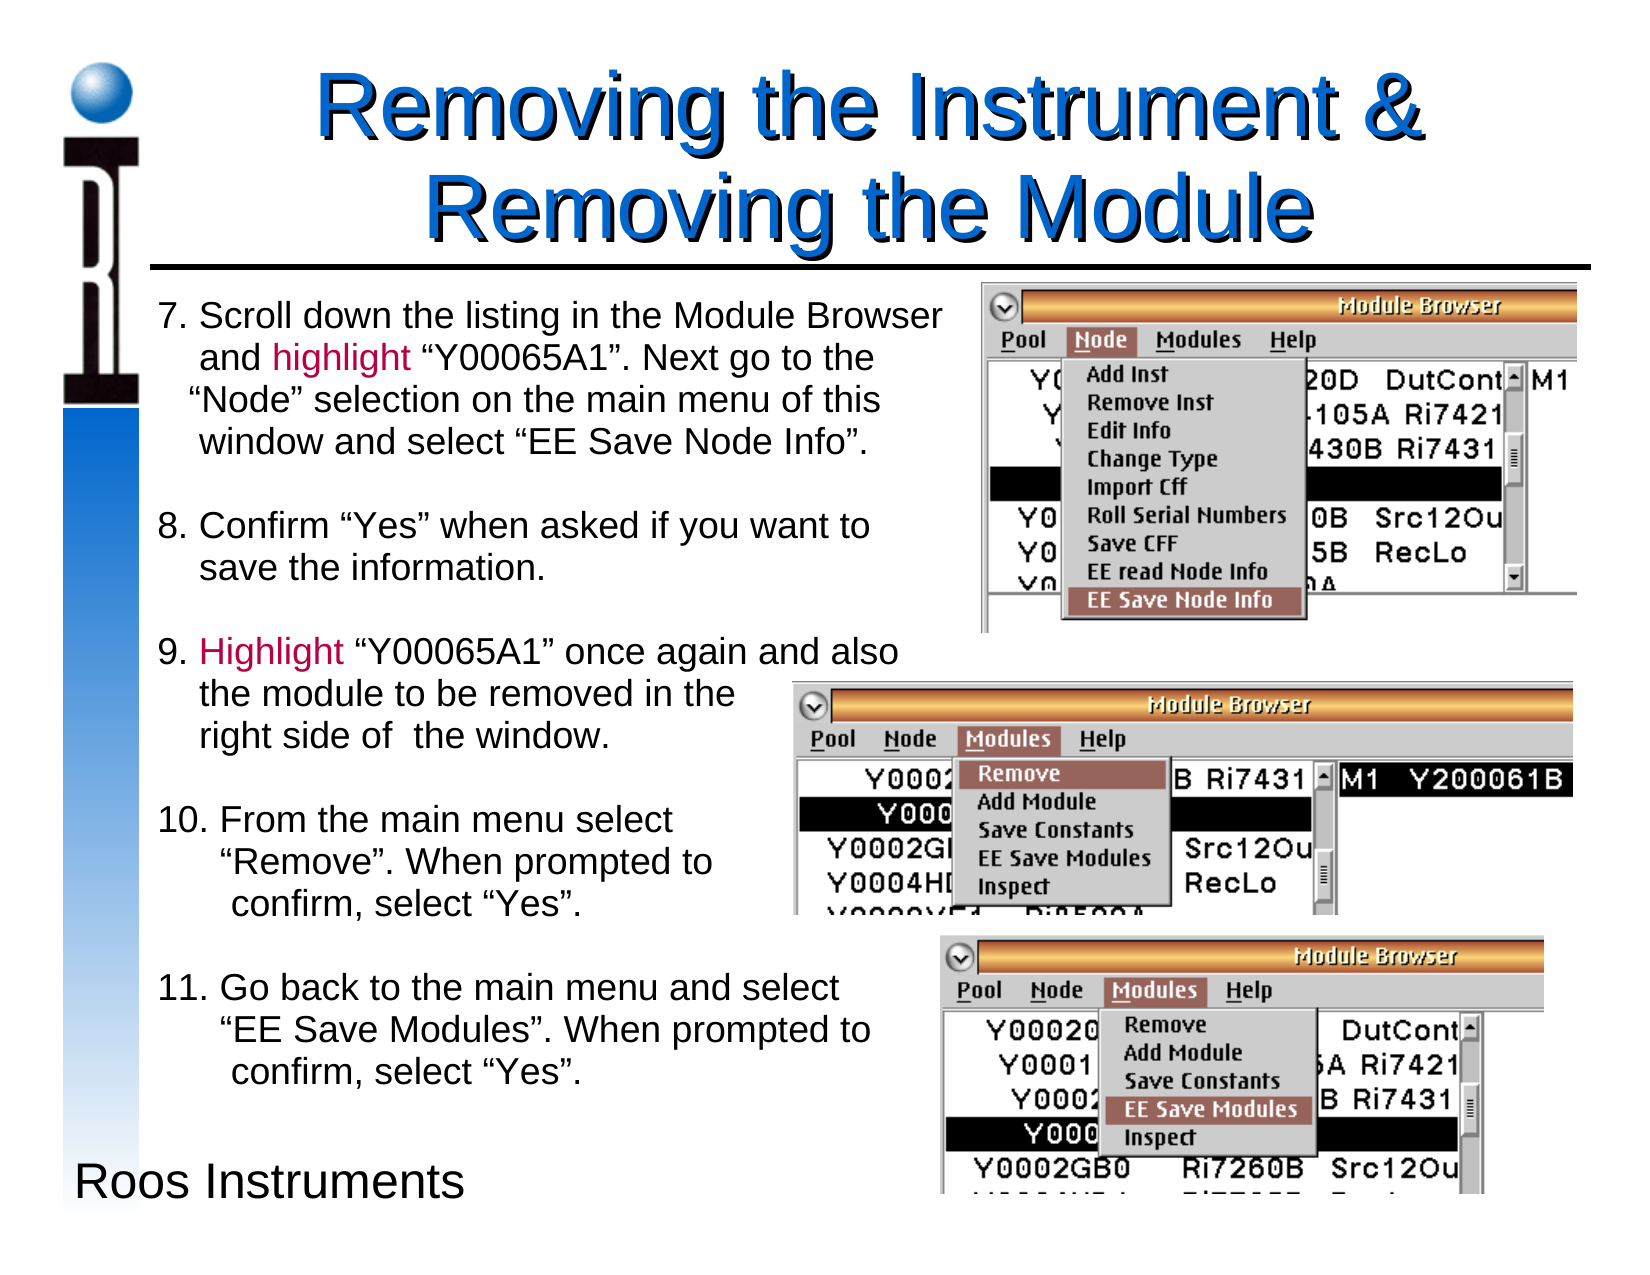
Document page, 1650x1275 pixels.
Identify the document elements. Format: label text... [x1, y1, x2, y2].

picture [59, 59, 144, 411]
title Removing the Instrument & Removing the Module [147, 53, 1591, 259]
text_box 7. Scroll down the listing in the Module Browser and highlight “Y00065A1”. Next go to the “Node” selection on the main menu of this window and select “EE Save Node Info”. 8. Confirm “Yes” when asked if you want to save the information. 9. Highlight “Y00065A1” once again and also the module to be removed in the right side of the window. 10. From the main menu select “Remove”. When prompted to confirm, select “Yes”. 11. Go back to the main menu and select “EE Save Modules”. When prompted to confirm, select “Yes”. [142, 287, 957, 1144]
picture [792, 681, 1573, 915]
picture [940, 934, 1544, 1194]
picture [981, 282, 1577, 633]
